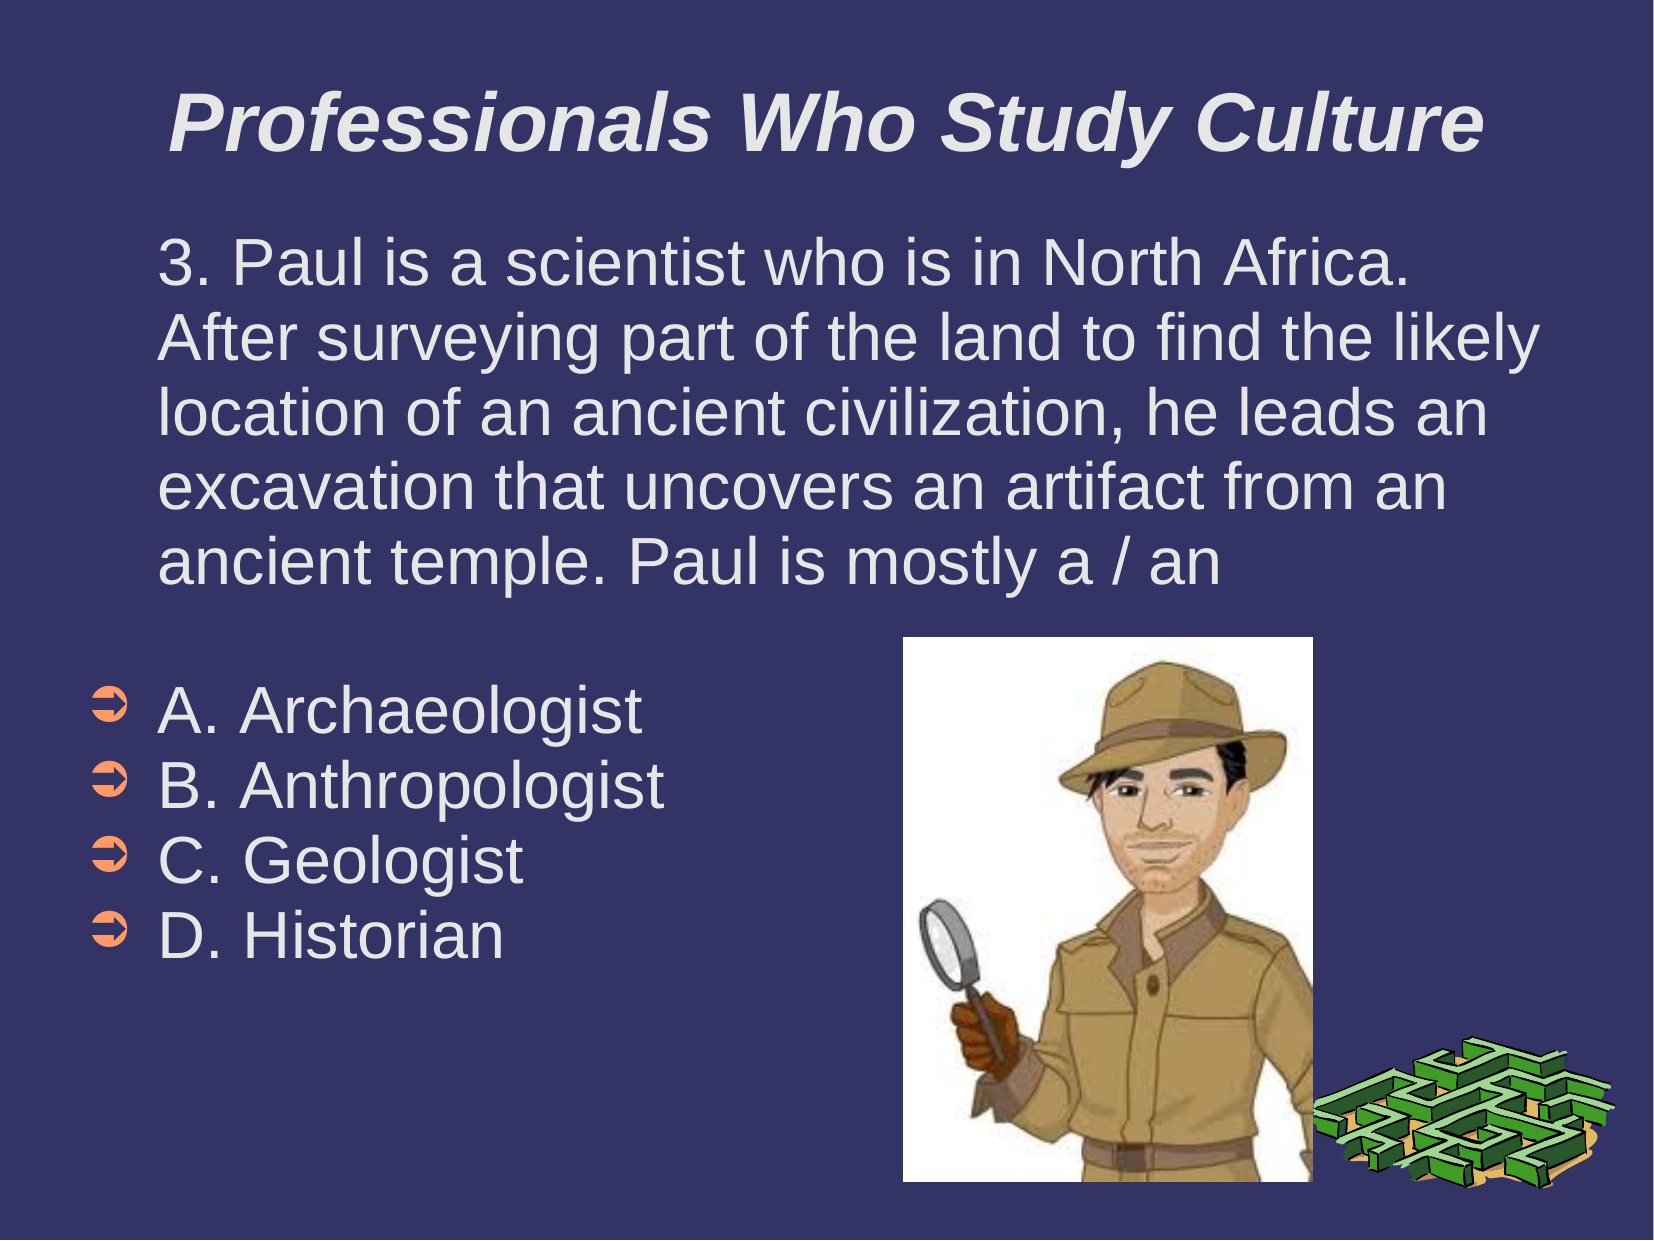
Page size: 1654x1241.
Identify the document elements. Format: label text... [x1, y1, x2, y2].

title Professionals Who Study Culture [121, 19, 1534, 225]
picture [903, 637, 1313, 1182]
list 3. Paul is a scientist who is in North Africa. After surveying part of the land to find the likely location of an ancient civilization, he leads an excavation that uncovers an artifact from an ancient temple. Paul is mostly a / an A. Archaeologist B. Anthropologist C. Geologist D. Historian [75, 225, 1570, 1147]
